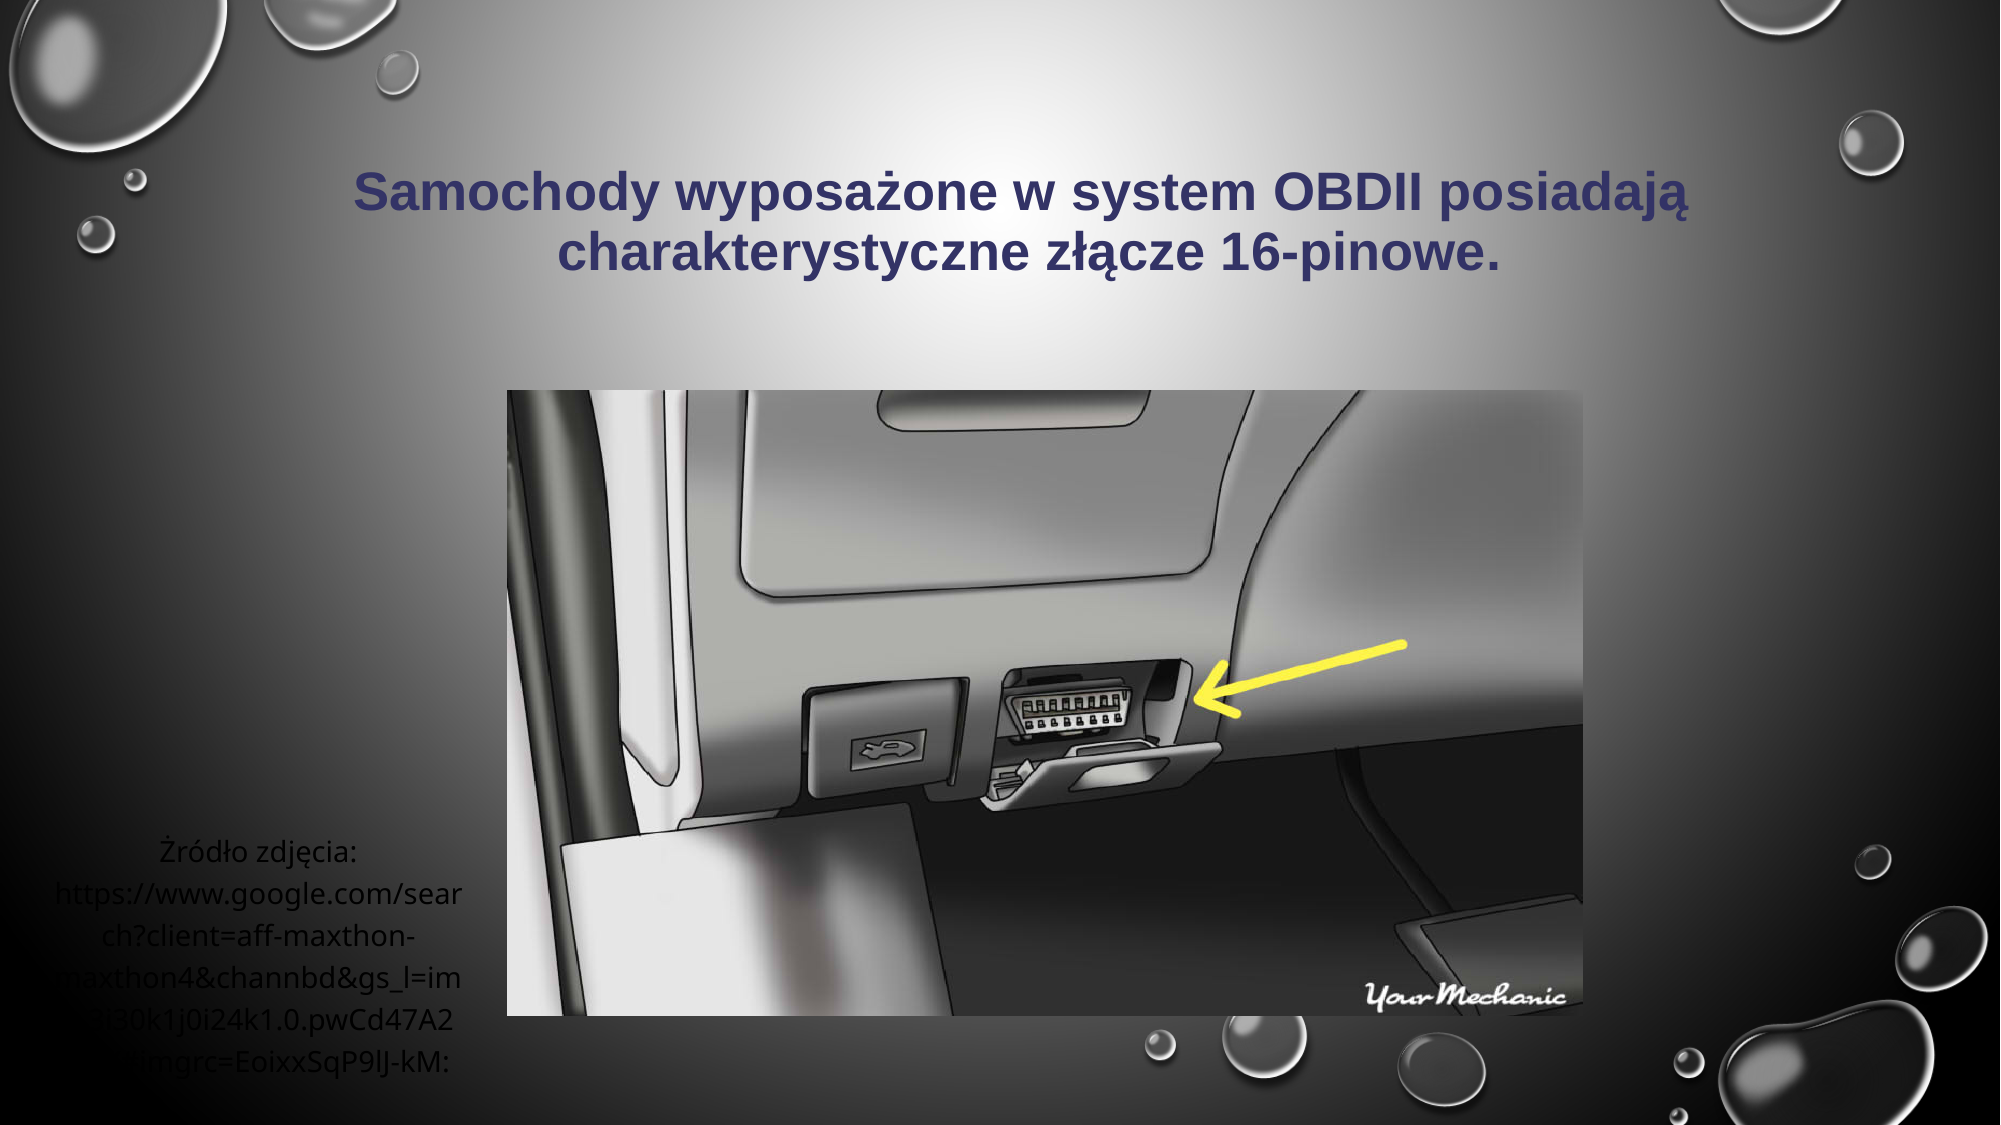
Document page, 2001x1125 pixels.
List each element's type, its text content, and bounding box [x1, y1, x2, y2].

picture [507, 391, 1583, 1016]
text_box Samochody wyposażone w system OBDII posiadają charakterystyczne złącze 16-pinowe. [177, 153, 1868, 406]
subtitle Żródło zdjęcia: https://www.google.com/search?client=aff-maxthon-maxthon4&channbd&gs_l=img.3i30k1j0i24k1.0.pwCd47A2QsY#imgrc=EoixxSqP9lJ-kM: [38, 819, 480, 1091]
